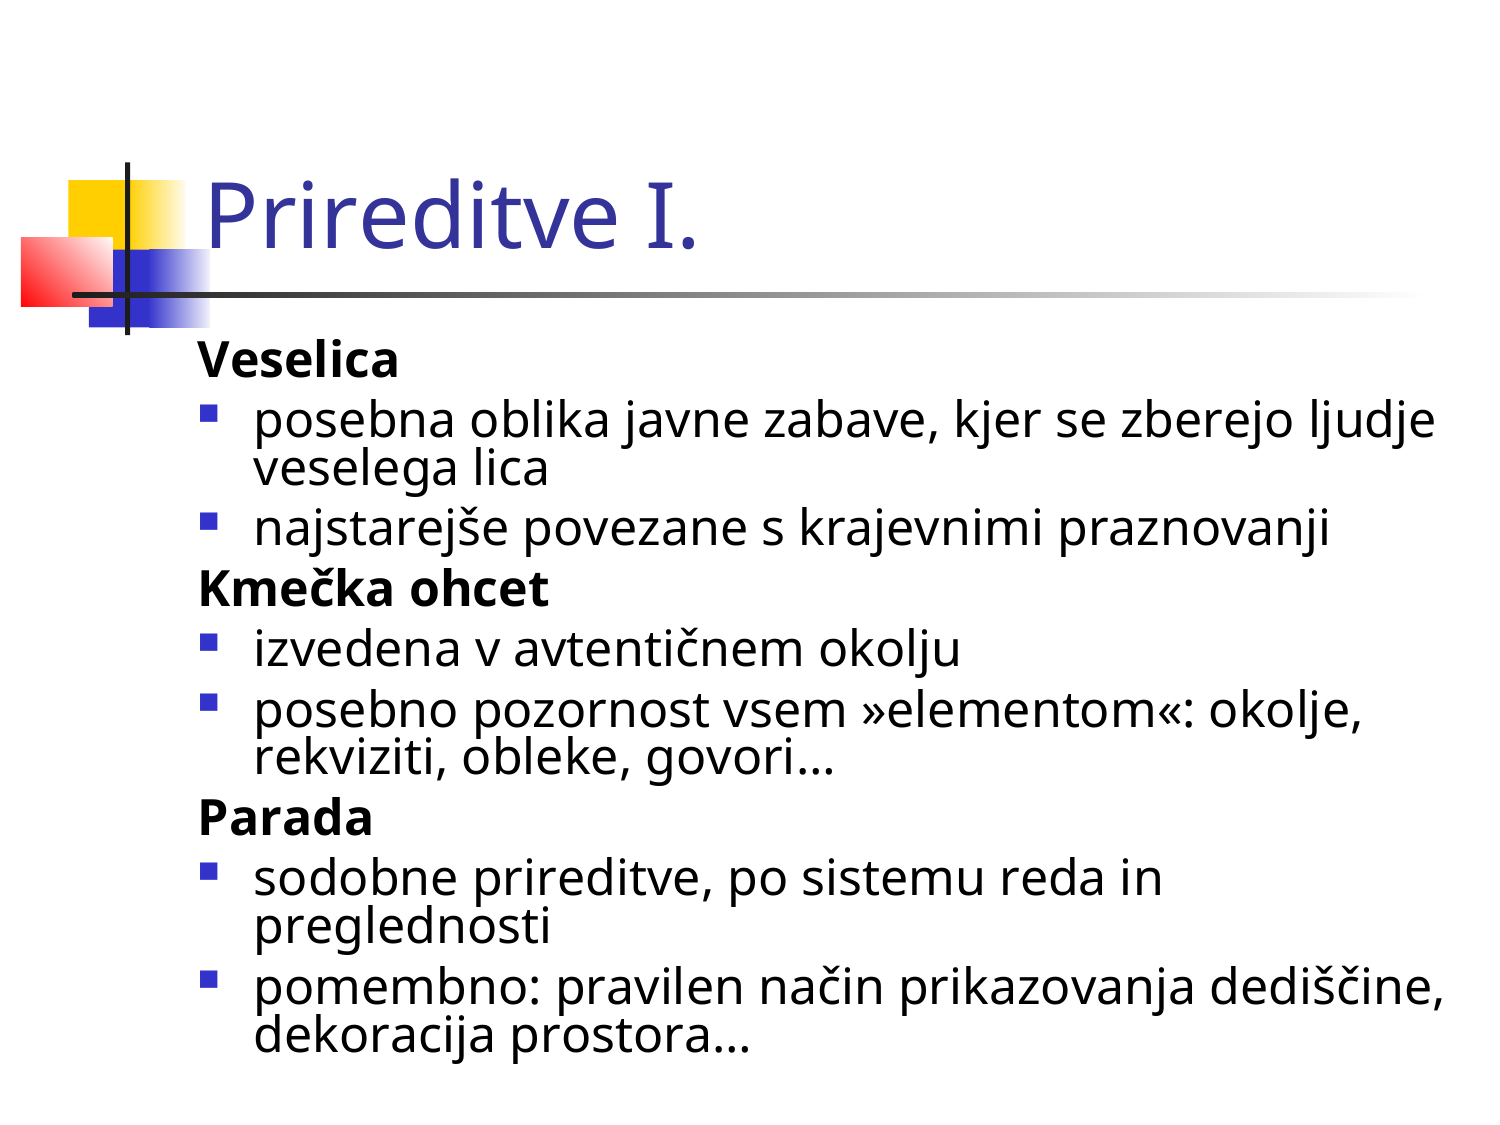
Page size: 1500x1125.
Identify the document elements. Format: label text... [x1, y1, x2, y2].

list Veselica posebna oblika javne zabave, kjer se zberejo ljudje veselega lica najstarejše povezane s krajevnimi praznovanji Kmečka ohcet izvedena v avtentičnem okolju posebno pozornost vsem »elementom«: okolje, rekviziti, obleke, govori… Parada sodobne prireditve, po sistemu reda in preglednosti pomembno: pravilen način prikazovanja dediščine, dekoracija prostora… [183, 331, 1469, 1083]
title Prireditve I. [188, 35, 1468, 276]
